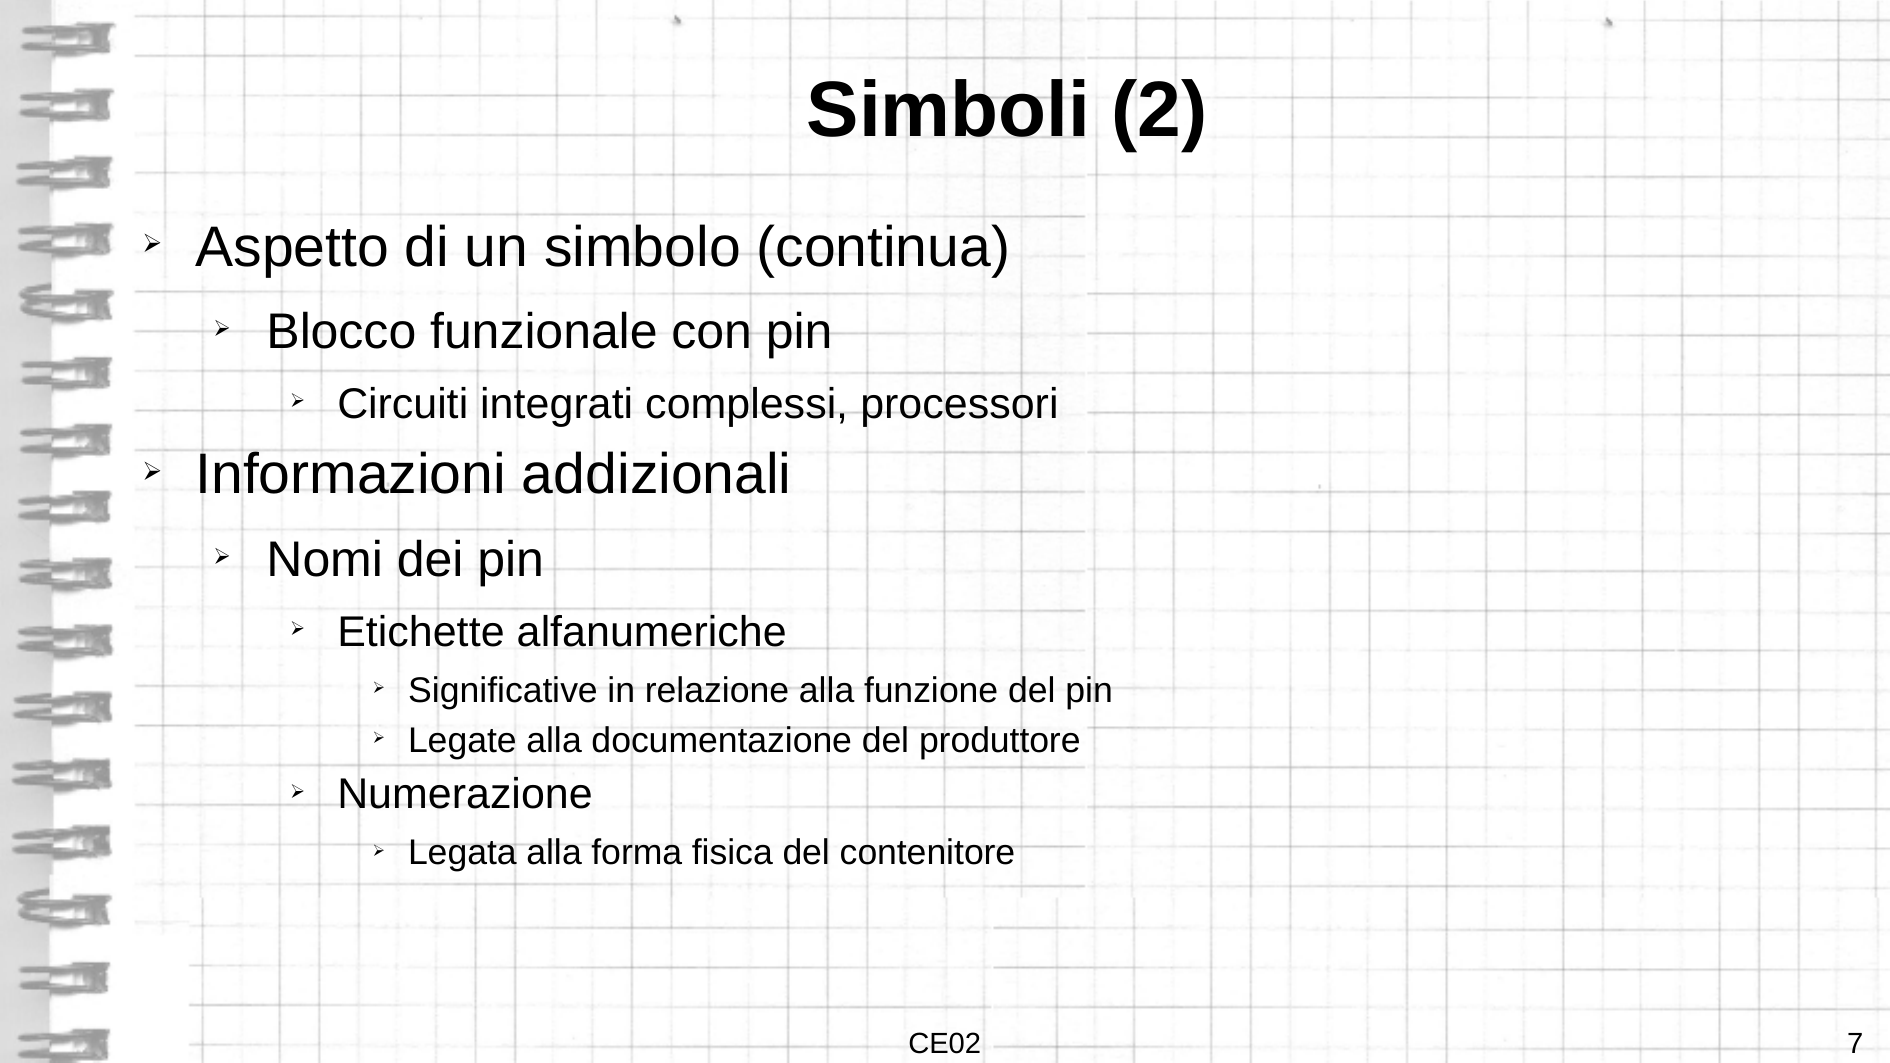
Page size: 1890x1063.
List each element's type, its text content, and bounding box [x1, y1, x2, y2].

title Simboli (2) [124, 20, 1890, 198]
list Aspetto di un simbolo (continua) Blocco funzionale con pin Circuiti integrati complessi, processori Informazioni addizionali Nomi dei pin Etichette alfanumeriche Significative in relazione alla funzione del pin Legate alla documentazione del produttore Numerazione Legata alla forma fisica del contenitore [124, 214, 1890, 873]
picture [0, 0, 1890, 1063]
